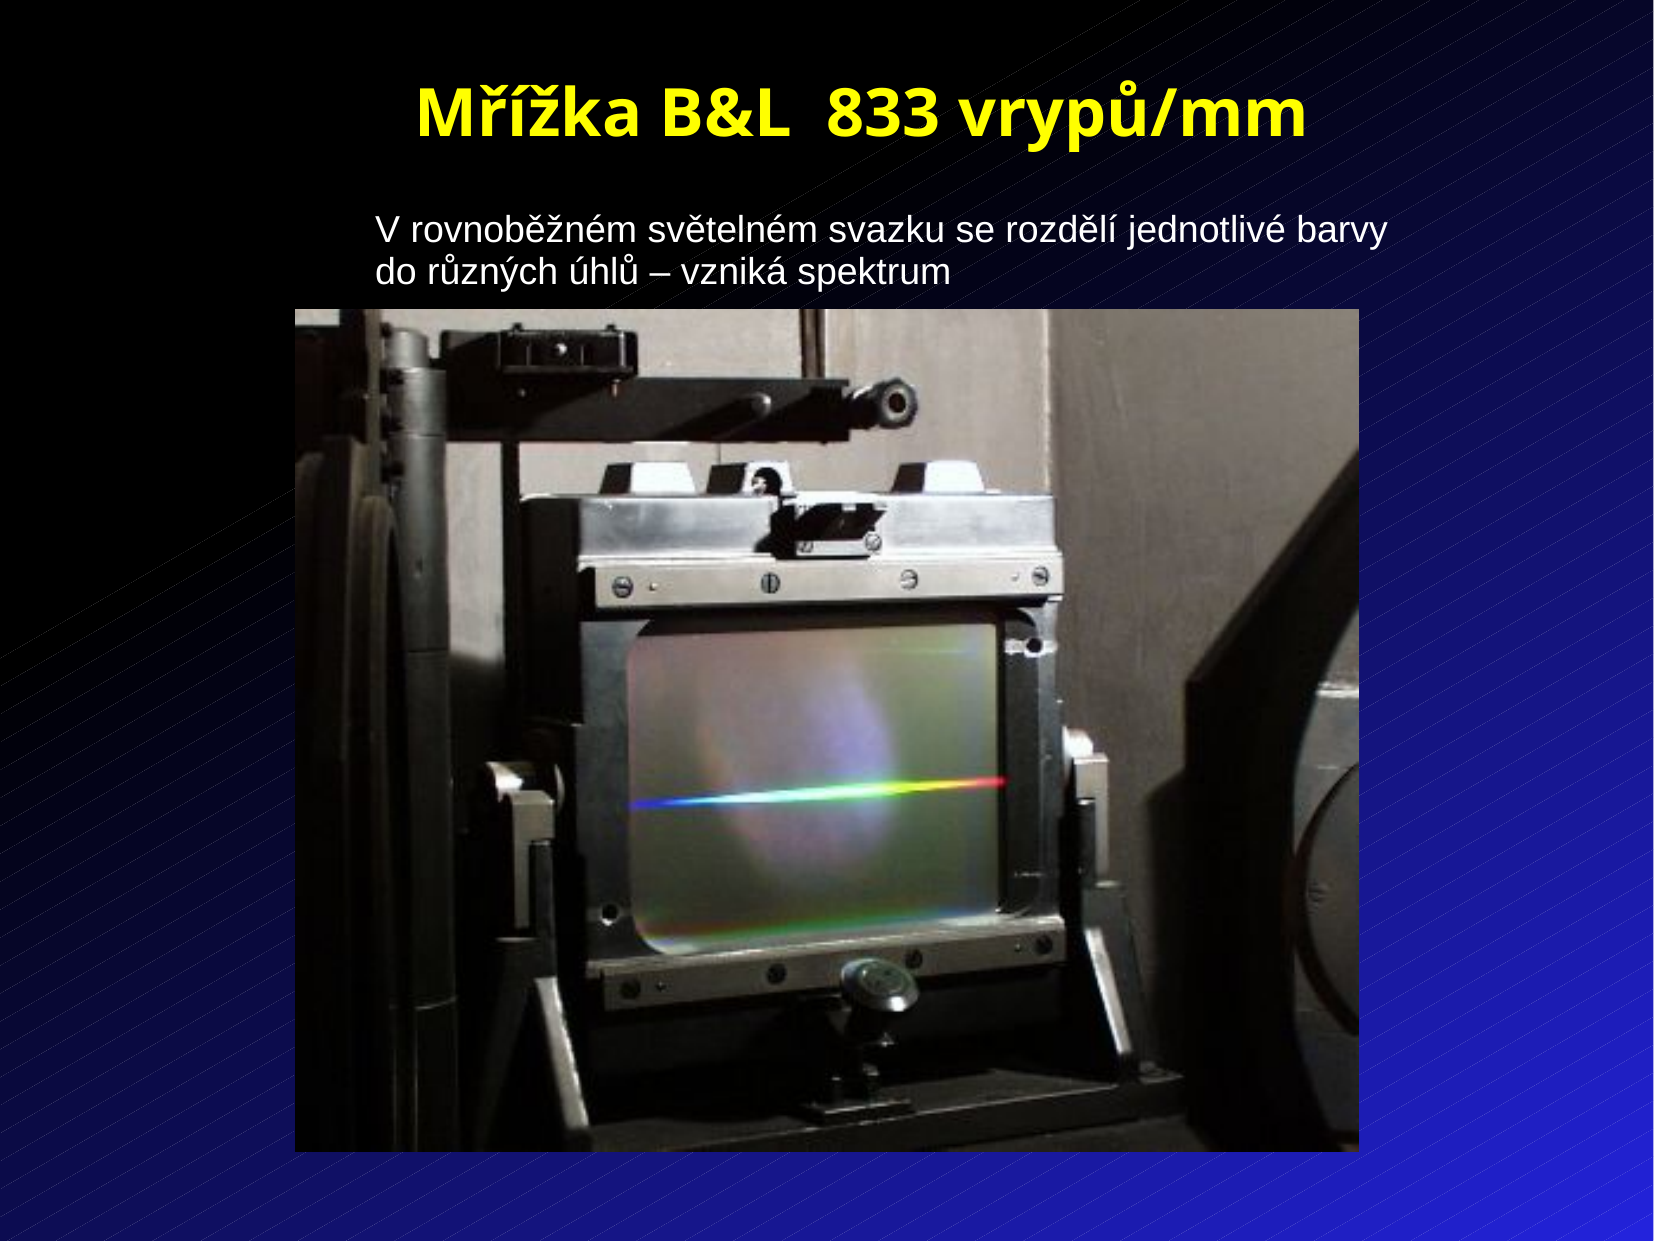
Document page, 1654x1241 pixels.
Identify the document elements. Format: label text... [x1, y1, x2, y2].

picture [295, 309, 1359, 1152]
text_box V rovnoběžném světelném svazku se rozdělí jednotlivé barvy do různých úhlů – vzniká spektrum [360, 200, 1408, 300]
title Mřížka B&L 833 vrypů/mm [118, 50, 1607, 172]
